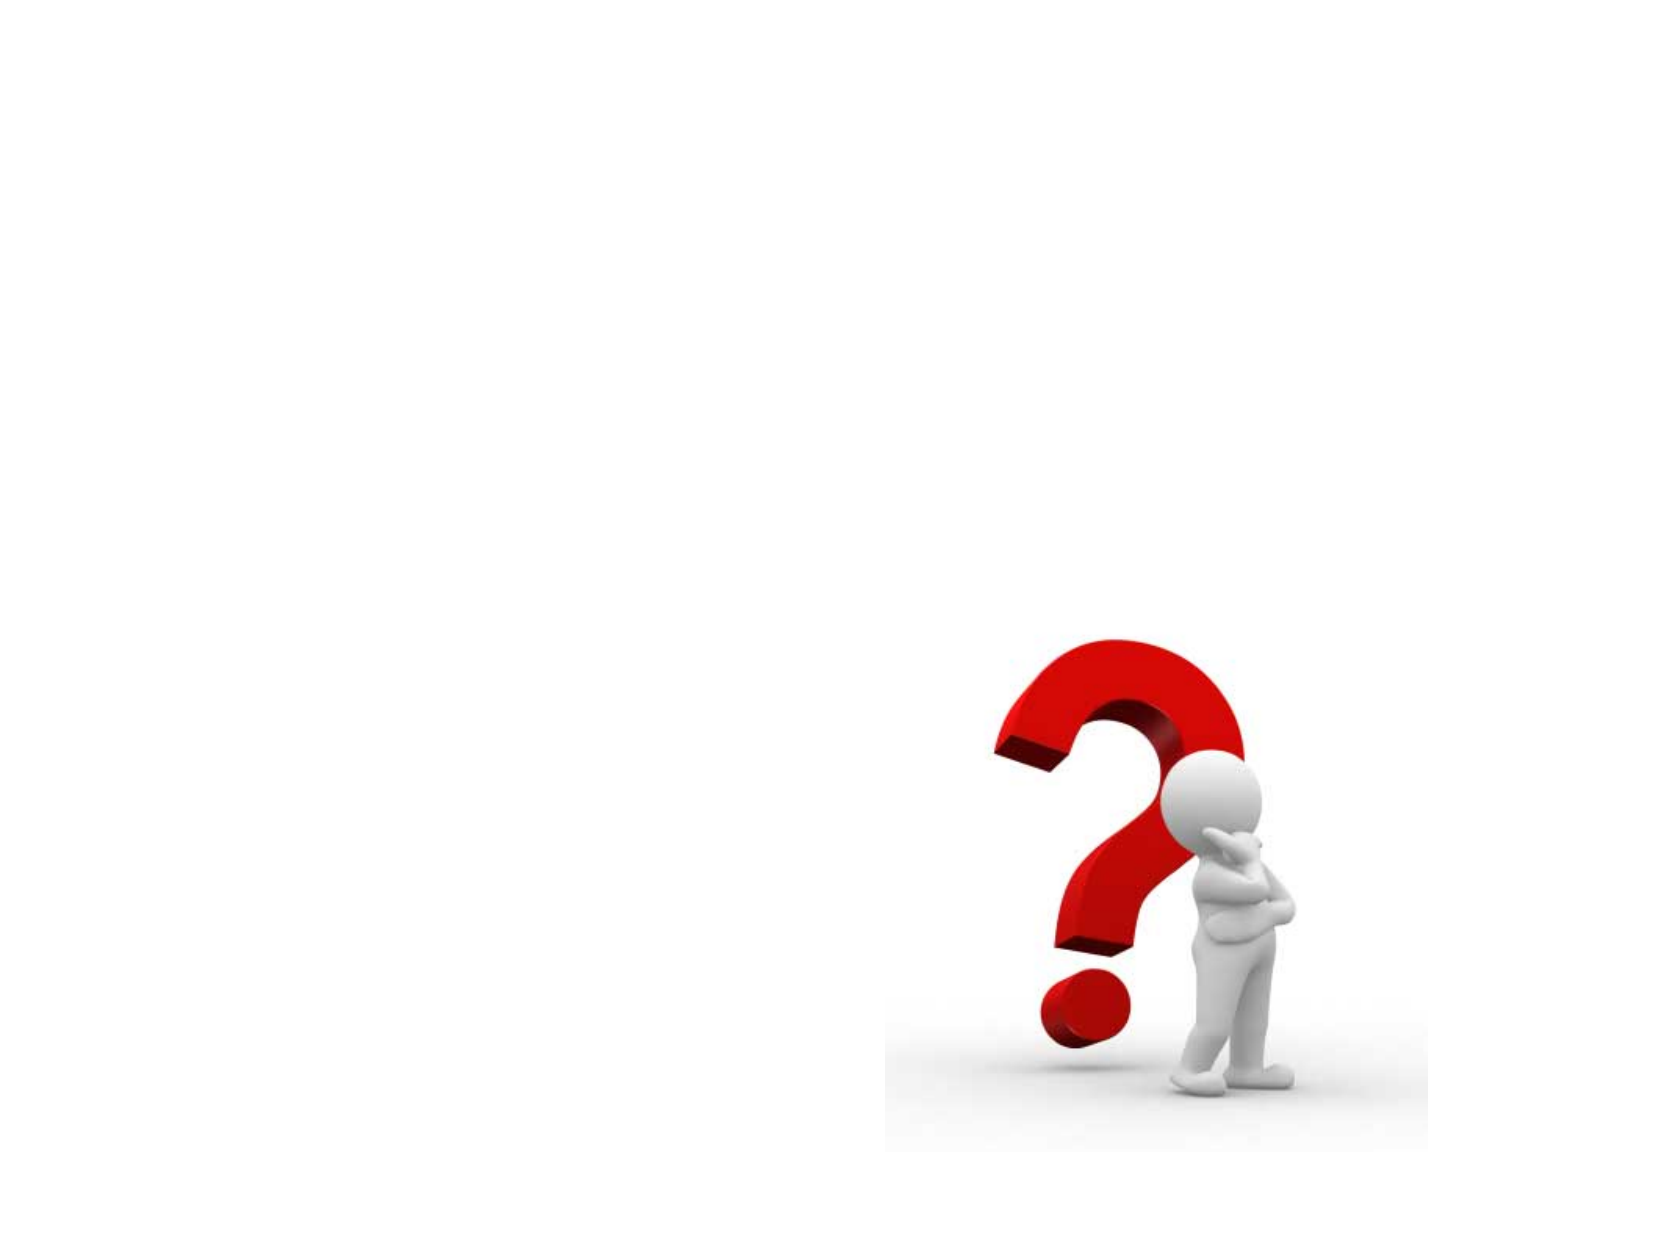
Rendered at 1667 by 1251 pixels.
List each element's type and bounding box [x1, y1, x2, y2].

picture [885, 610, 1428, 1152]
